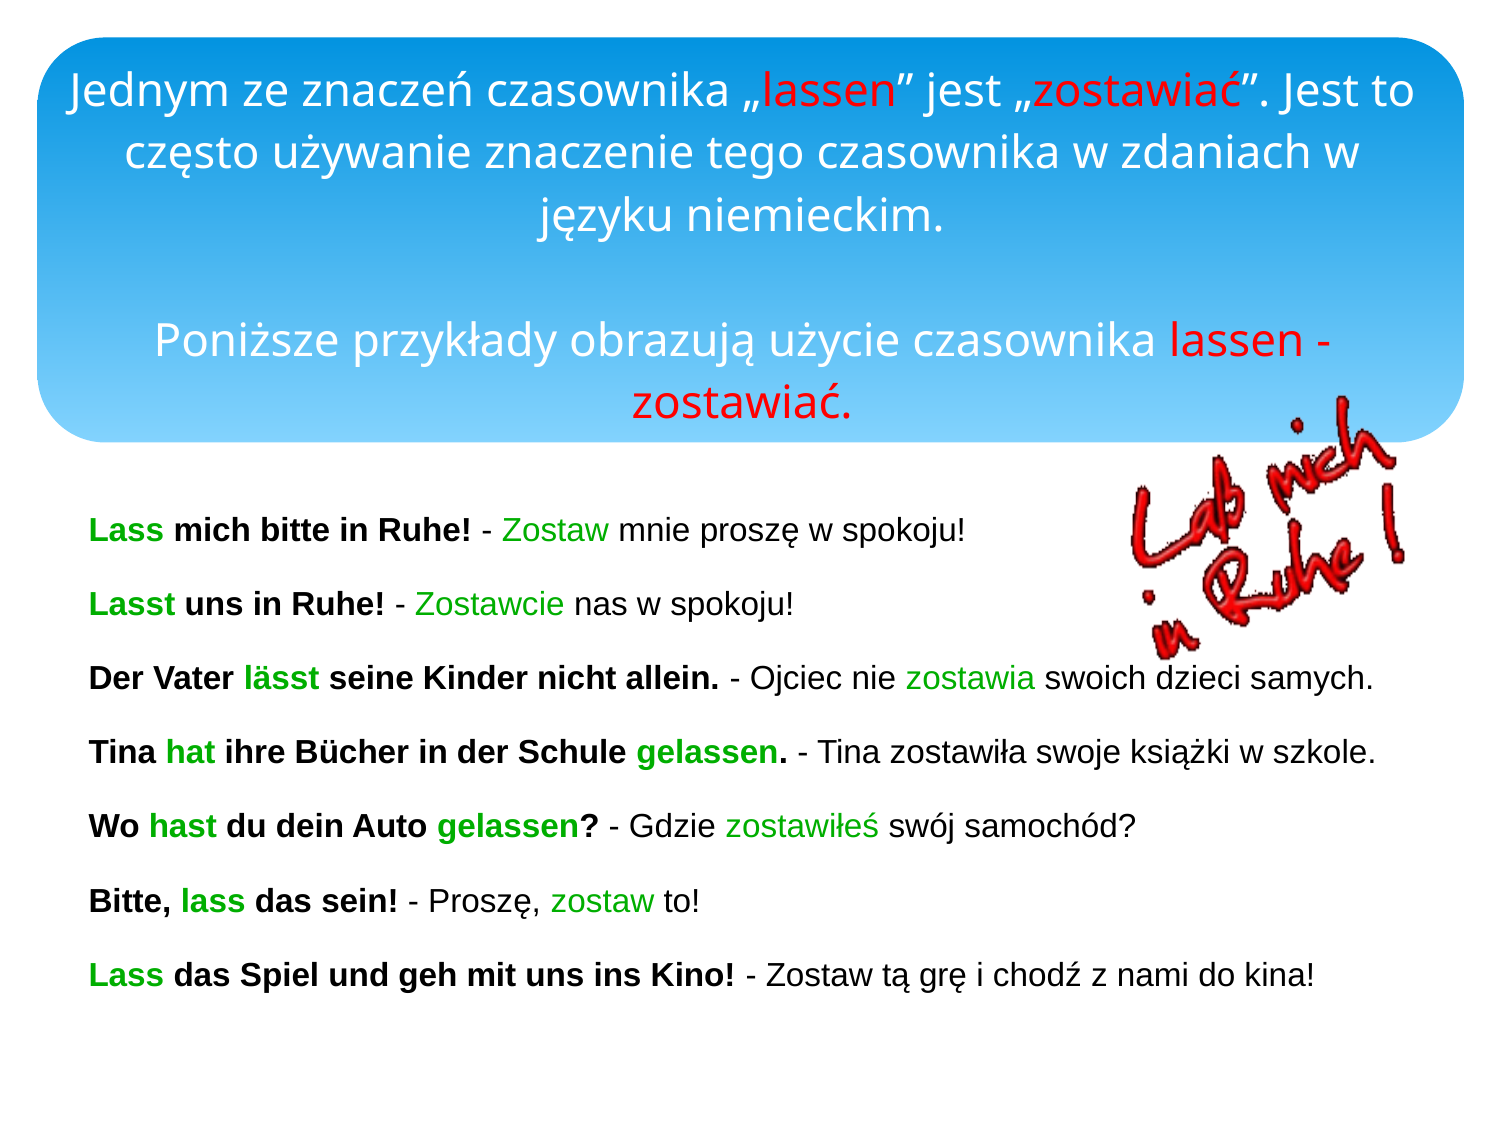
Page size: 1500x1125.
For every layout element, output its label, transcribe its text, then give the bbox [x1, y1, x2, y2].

picture [1092, 383, 1418, 680]
title Jednym ze znaczeń czasownika „lassen” jest „zostawiać”. Jest to często używanie znaczenie tego czasownika w zdaniach w języku niemieckim. Poniższe przykłady obrazują użycie czasownika lassen - zostawiać. [67, 105, 1418, 384]
subtitle Lass mich bitte in Ruhe! - Zostaw mnie proszę w spokoju! Lasst uns in Ruhe! - Zostawcie nas w spokoju! Der Vater lässt seine Kinder nicht allein. - Ojciec nie zostawia swoich dzieci samych. Tina hat ihre Bücher in der Schule gelassen. - Tina zostawiła swoje książki w szkole. Wo hast du dein Auto gelassen? - Gdzie zostawiłeś swój samochód? Bitte, lass das sein! - Proszę, zostaw to! Lass das Spiel und geh mit uns ins Kino! - Zostaw tą grę i chodź z nami do kina! [88, 506, 1388, 1073]
